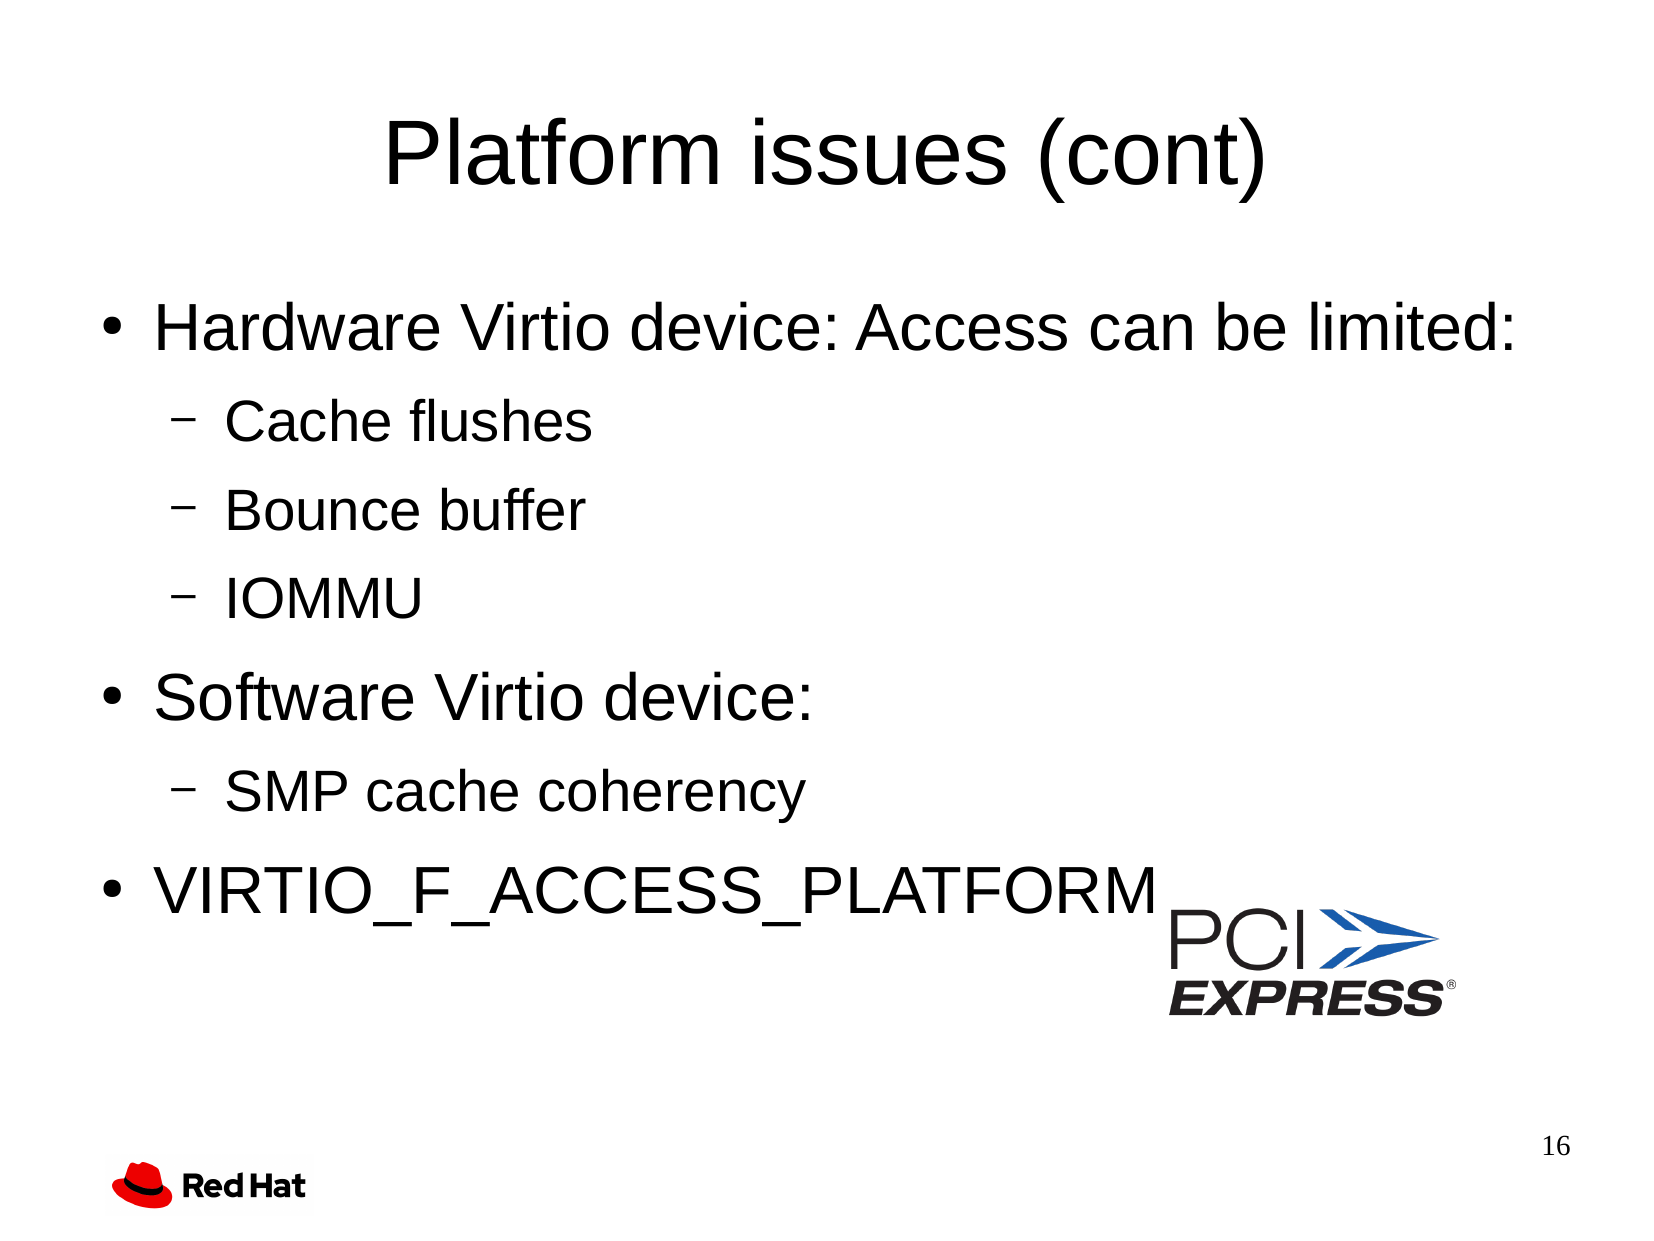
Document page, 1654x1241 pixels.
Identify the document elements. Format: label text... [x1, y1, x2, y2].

list Hardware Virtio device: Access can be limited: Cache flushes Bounce buffer IOMMU Software Virtio device: SMP cache coherency VIRTIO_F_ACCESS_PLATFORM [82, 290, 1571, 1010]
title Platform issues (cont) [82, 49, 1571, 257]
picture [1169, 904, 1456, 1021]
picture [105, 1154, 314, 1216]
